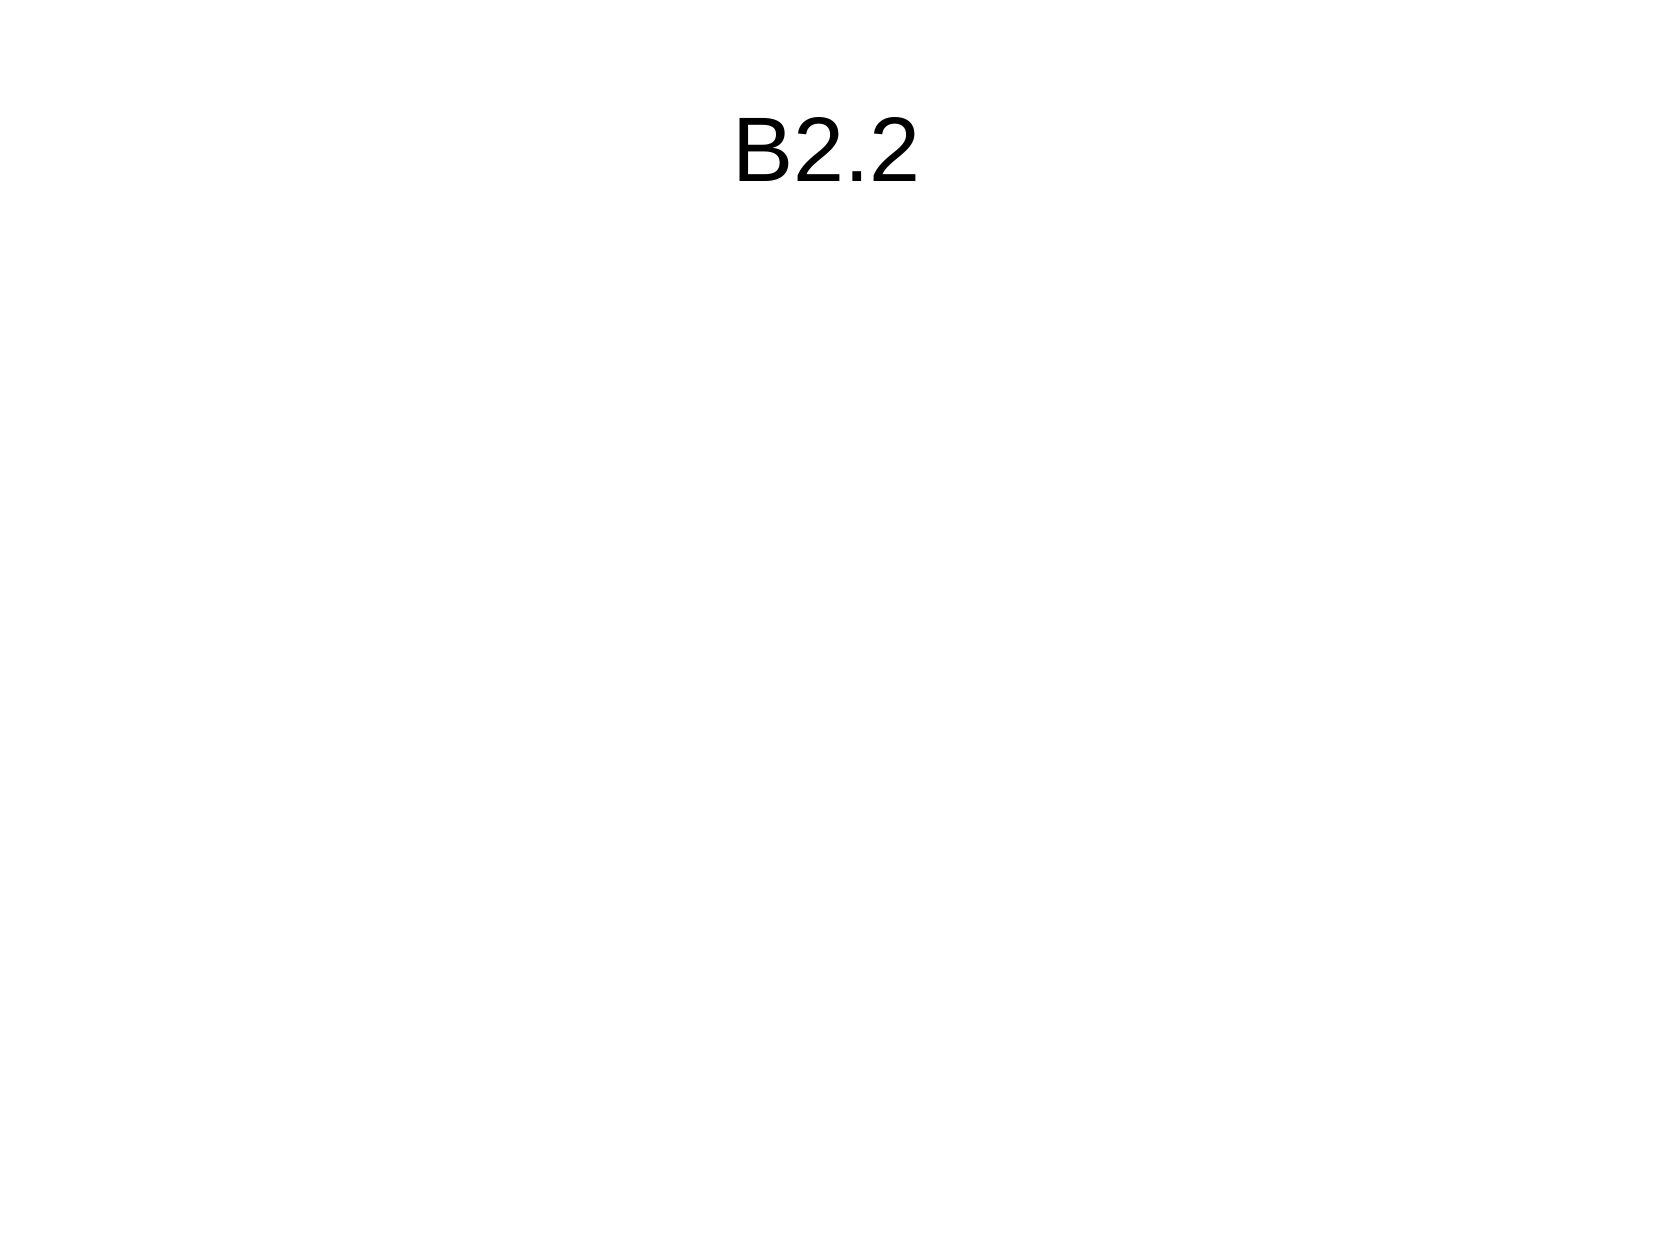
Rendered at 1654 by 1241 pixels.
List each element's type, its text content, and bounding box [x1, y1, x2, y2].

title B2.2 [82, 56, 1571, 250]
